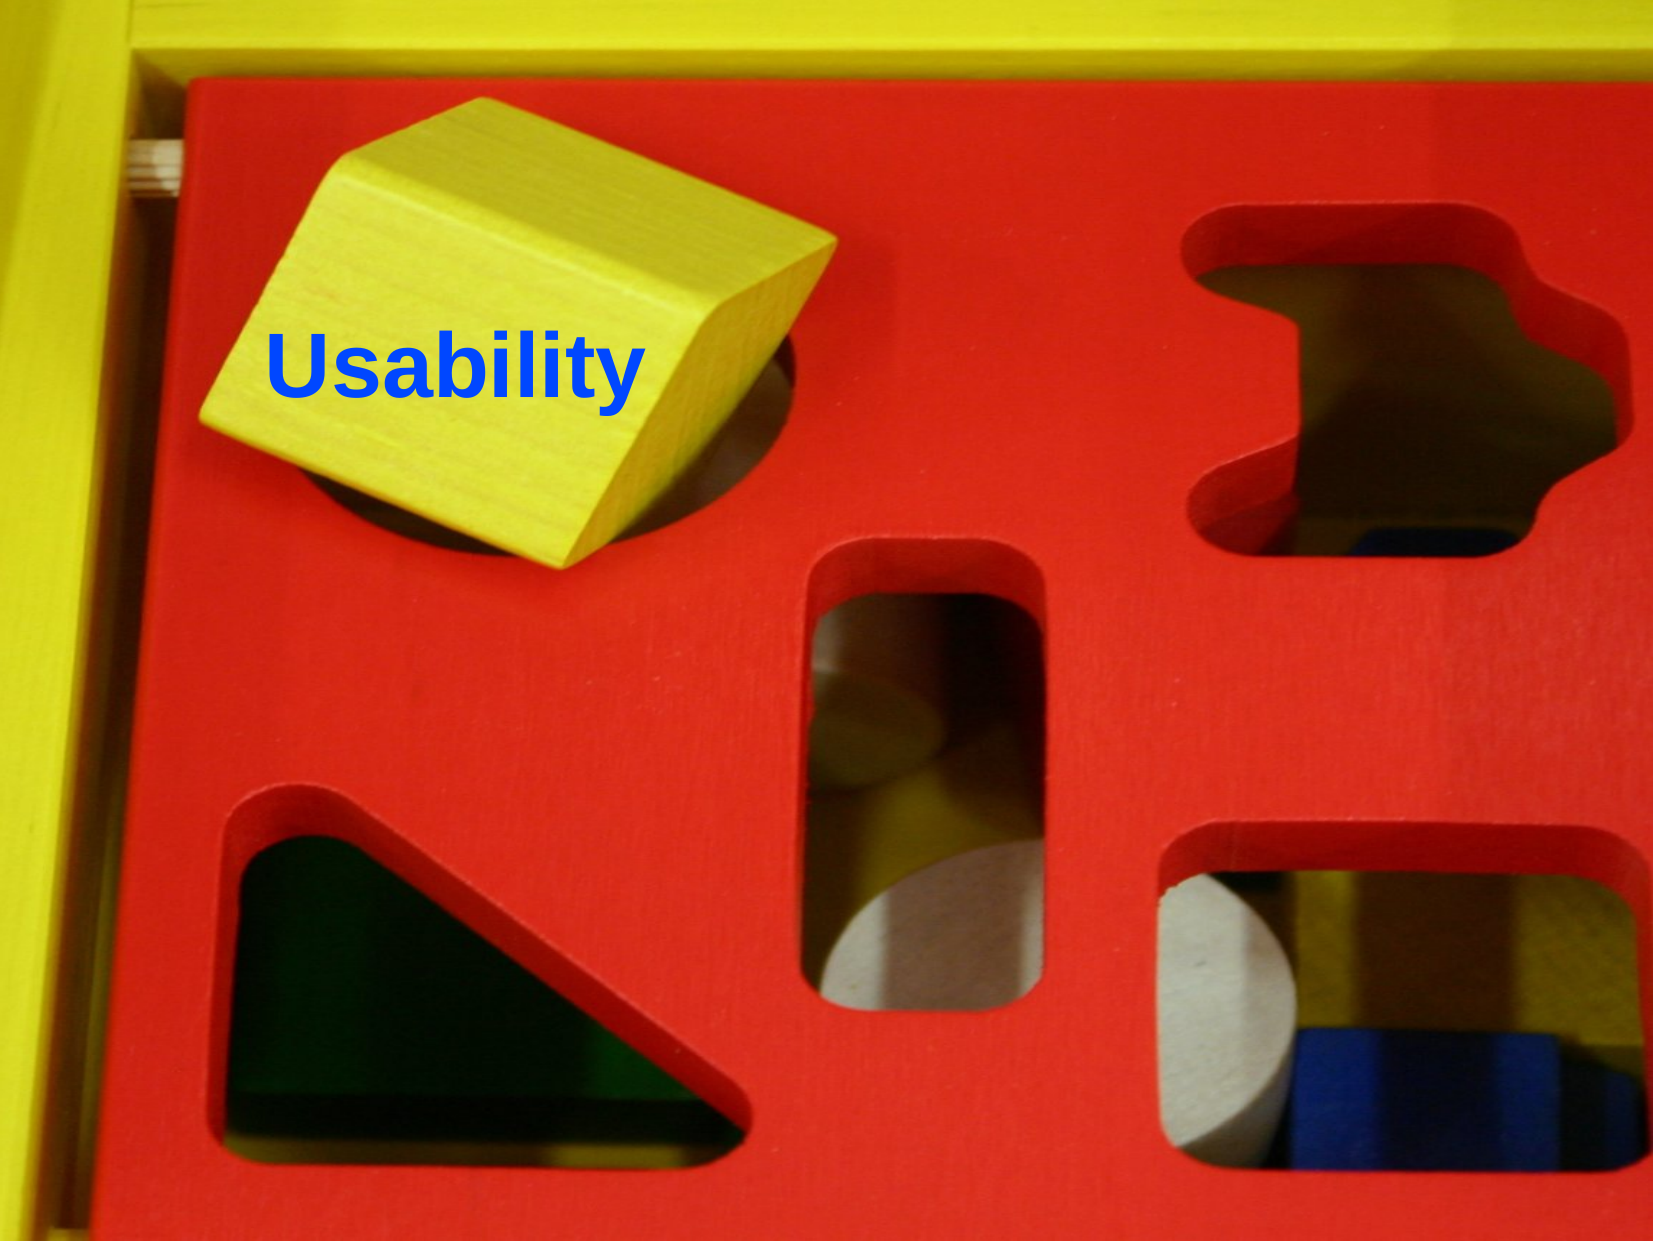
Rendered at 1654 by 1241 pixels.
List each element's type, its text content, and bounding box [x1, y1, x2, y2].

title Usability [0, 262, 1201, 470]
picture [0, 0, 1653, 1241]
